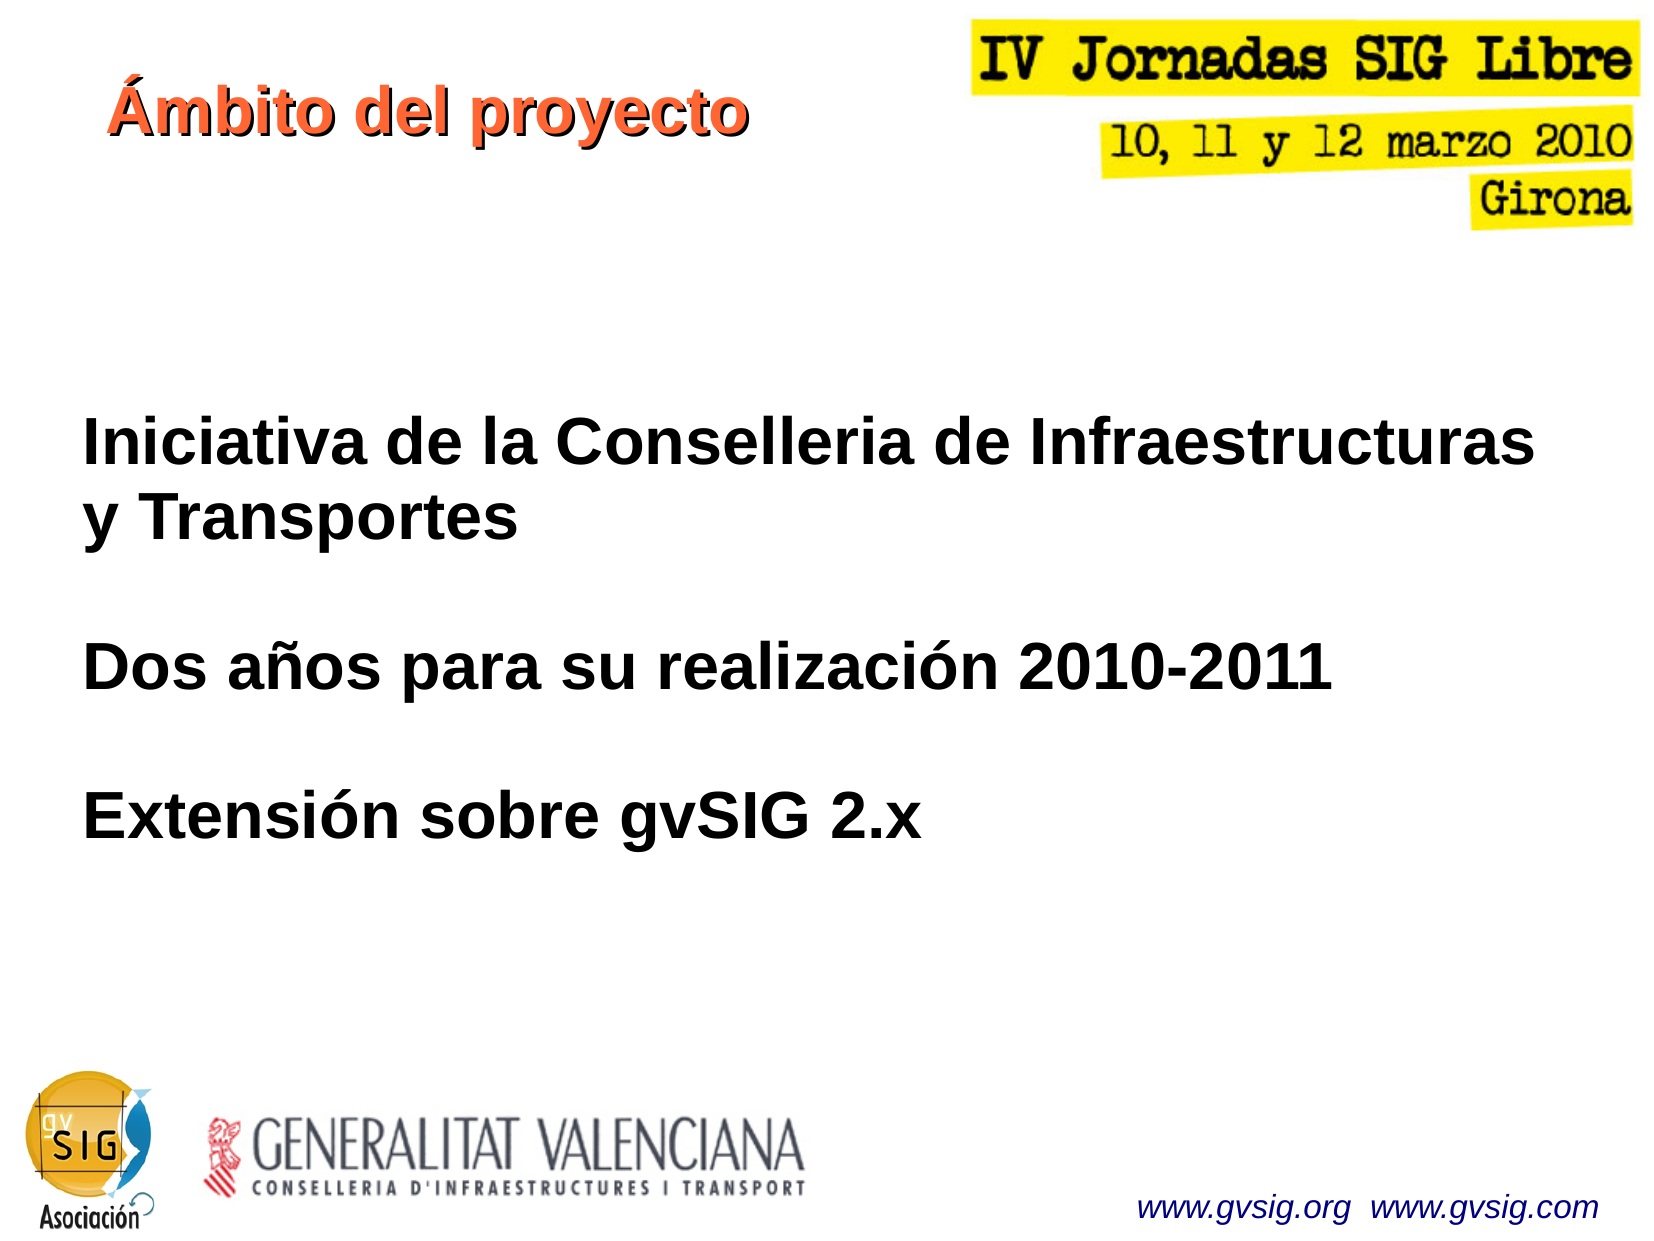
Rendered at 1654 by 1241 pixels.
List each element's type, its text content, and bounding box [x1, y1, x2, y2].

subtitle Iniciativa de la Conselleria de Infraestructuras y Transportes Dos años para su realización 2010-2011 Extensión sobre gvSIG 2.x [82, 219, 1571, 1038]
picture [197, 1110, 815, 1204]
title Ámbito del proyecto [0, 14, 857, 207]
picture [956, 0, 1654, 276]
picture [0, 1062, 178, 1241]
